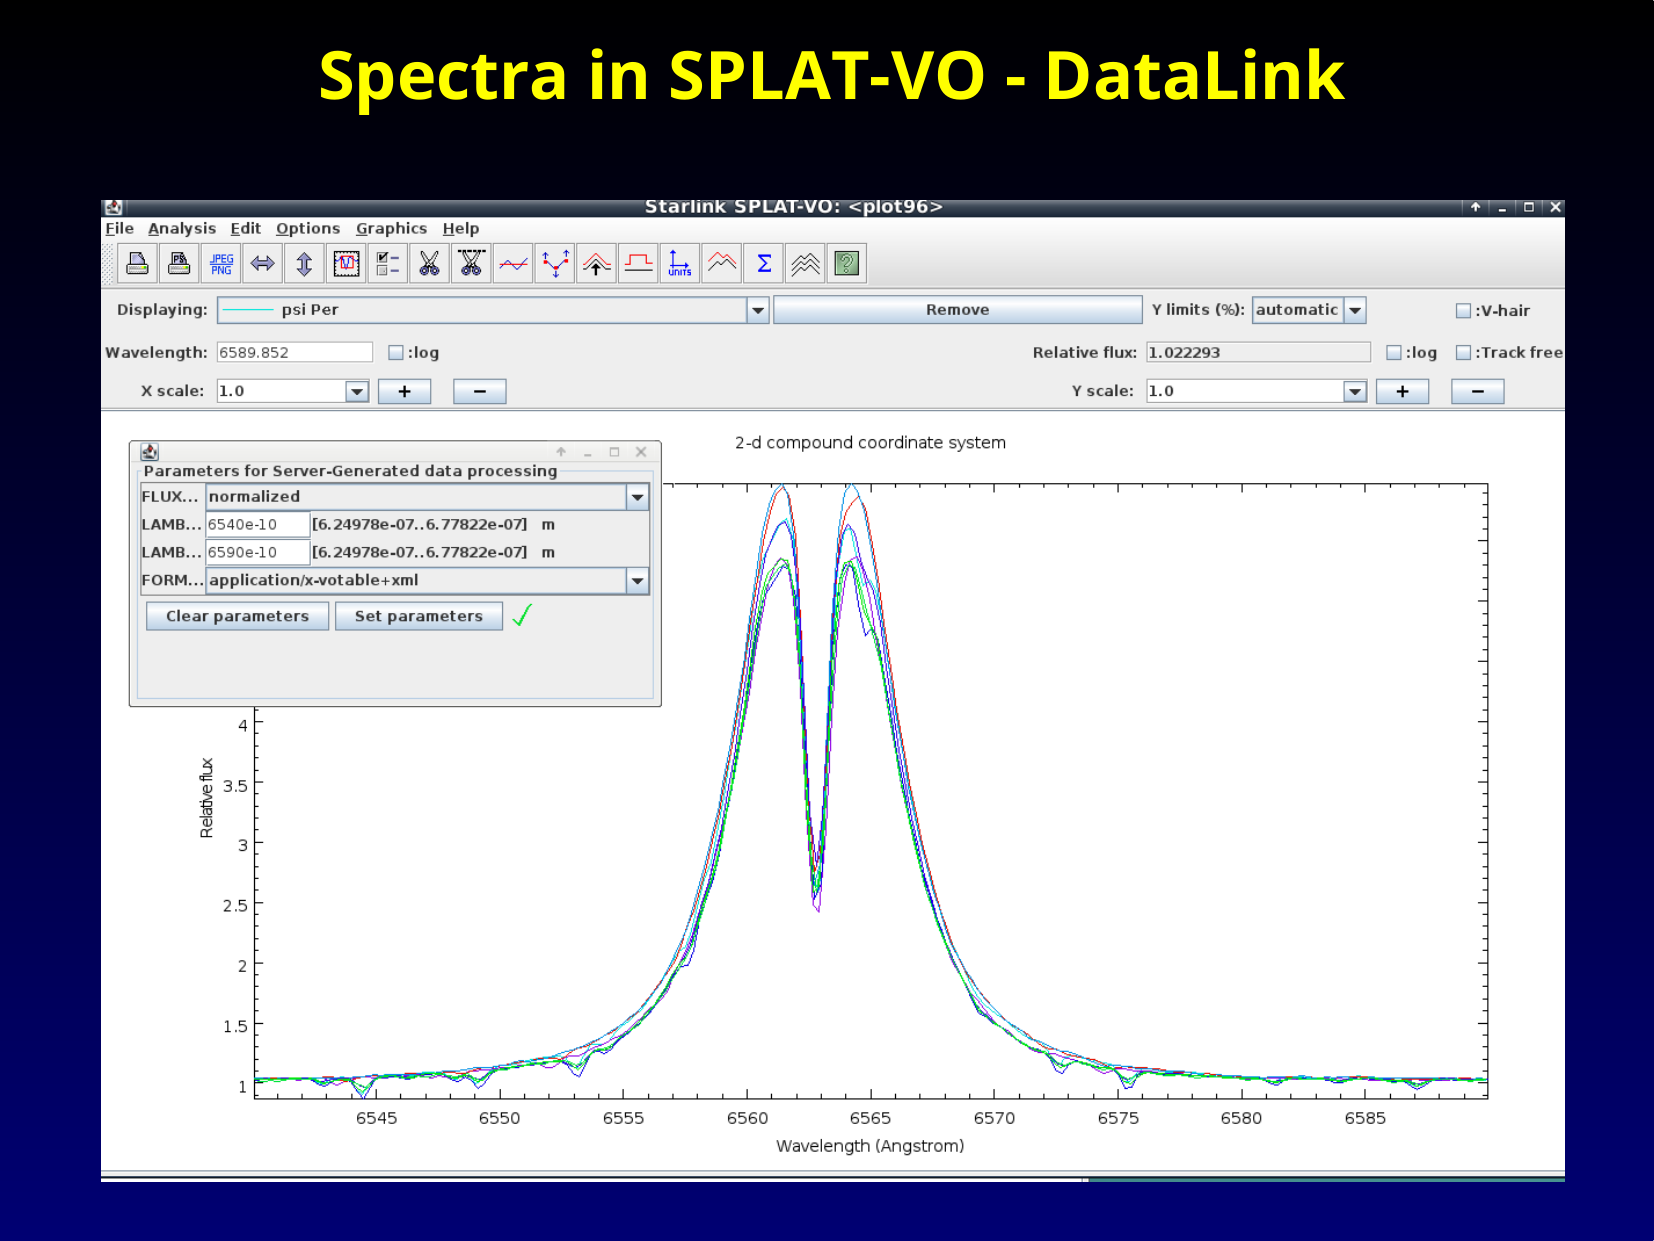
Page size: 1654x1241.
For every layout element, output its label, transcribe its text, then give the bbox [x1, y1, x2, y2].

list [88, 147, 1577, 1229]
title Spectra in SPLAT-VO - DataLink [88, 29, 1577, 119]
picture [101, 200, 1565, 1182]
